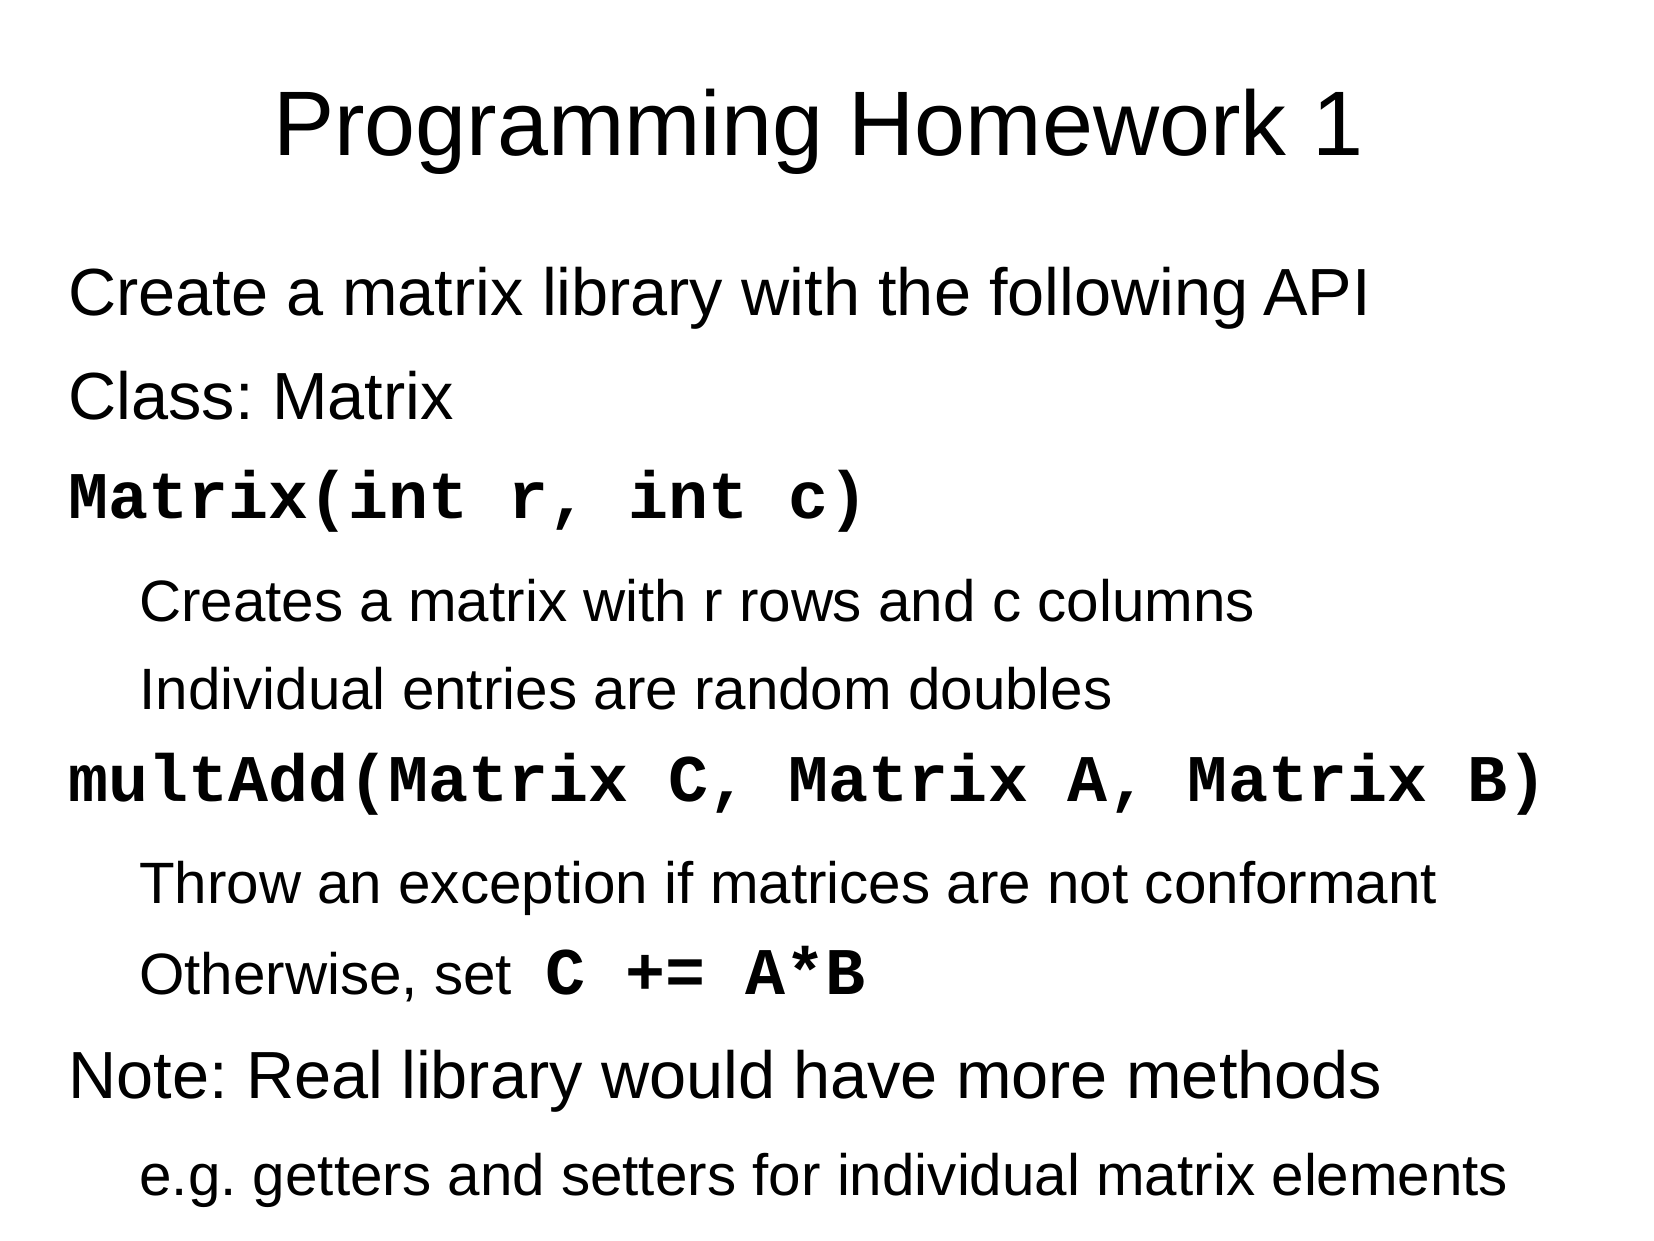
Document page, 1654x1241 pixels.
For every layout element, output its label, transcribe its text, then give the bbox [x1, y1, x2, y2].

title Programming Homework 1 [75, 20, 1564, 228]
list Create a matrix library with the following API Class: Matrix Matrix(int r, int c) Creates a matrix with r rows and c columns Individual entries are random doubles multAdd(Matrix C, Matrix A, Matrix B) Throw an exception if matrices are not conformant Otherwise, set C += A*B Note: Real library would have more methods e.g. getters and setters for individual matrix elements [0, 254, 1654, 1207]
